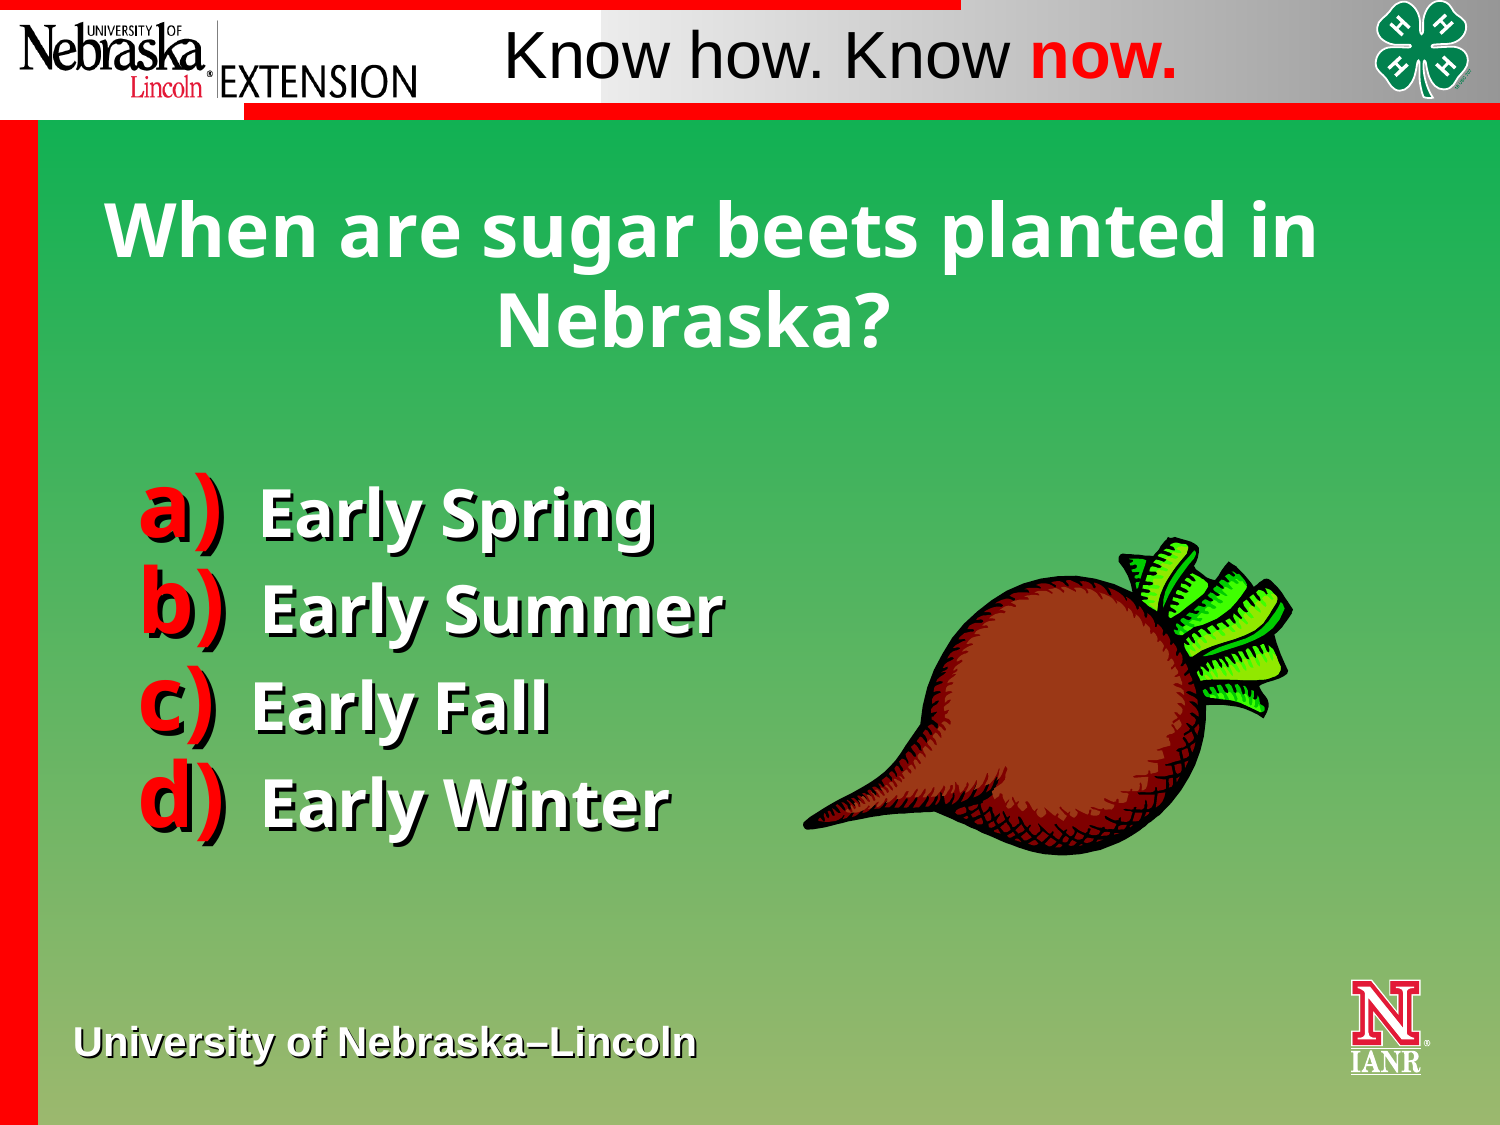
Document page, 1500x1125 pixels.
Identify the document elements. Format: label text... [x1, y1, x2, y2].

list Early Spring Early Summer Early Fall Early Winter [122, 462, 1473, 1021]
title When are sugar beets planted in Nebraska? [37, 165, 1388, 380]
picture [802, 536, 1294, 861]
